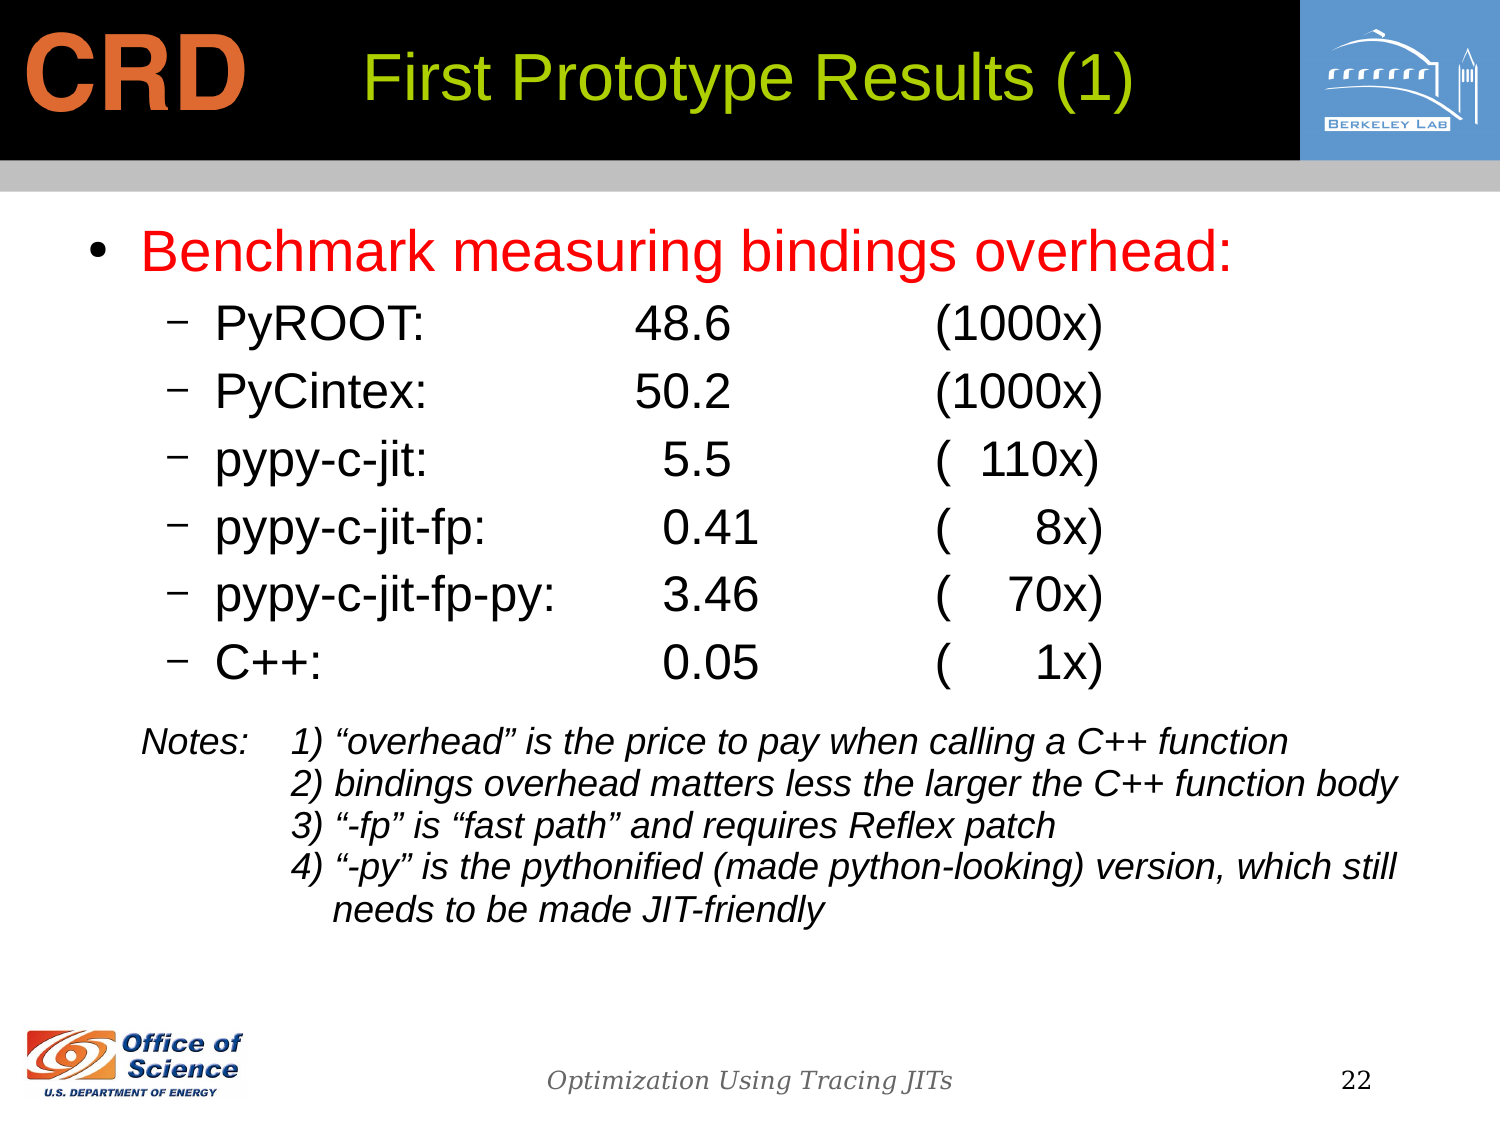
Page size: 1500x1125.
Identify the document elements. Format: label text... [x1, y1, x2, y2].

picture [0, 0, 266, 149]
picture [1300, 0, 1500, 160]
title First Prototype Results (1) [306, 0, 1194, 156]
picture [22, 1026, 246, 1100]
list Benchmark measuring bindings overhead: PyROOT: 48.6 (1000x) PyCintex: 50.2 (1000x) pypy-c-jit: 5.5 ( 110x) pypy-c-jit-fp: 0.41 ( 8x) pypy-c-jit-fp-py: 3.46 ( 70x) C++: 0.05 ( 1x) Notes: 1) “overhead” is the price to pay when calling a C++ function 2) bindings overhead matters less the larger the C++ function body 3) “-fp” is “fast path” and requires Reflex patch 4) “-py” is the pythonified (made python-looking) version, which still needs to be made JIT-friendly [69, 218, 1422, 950]
